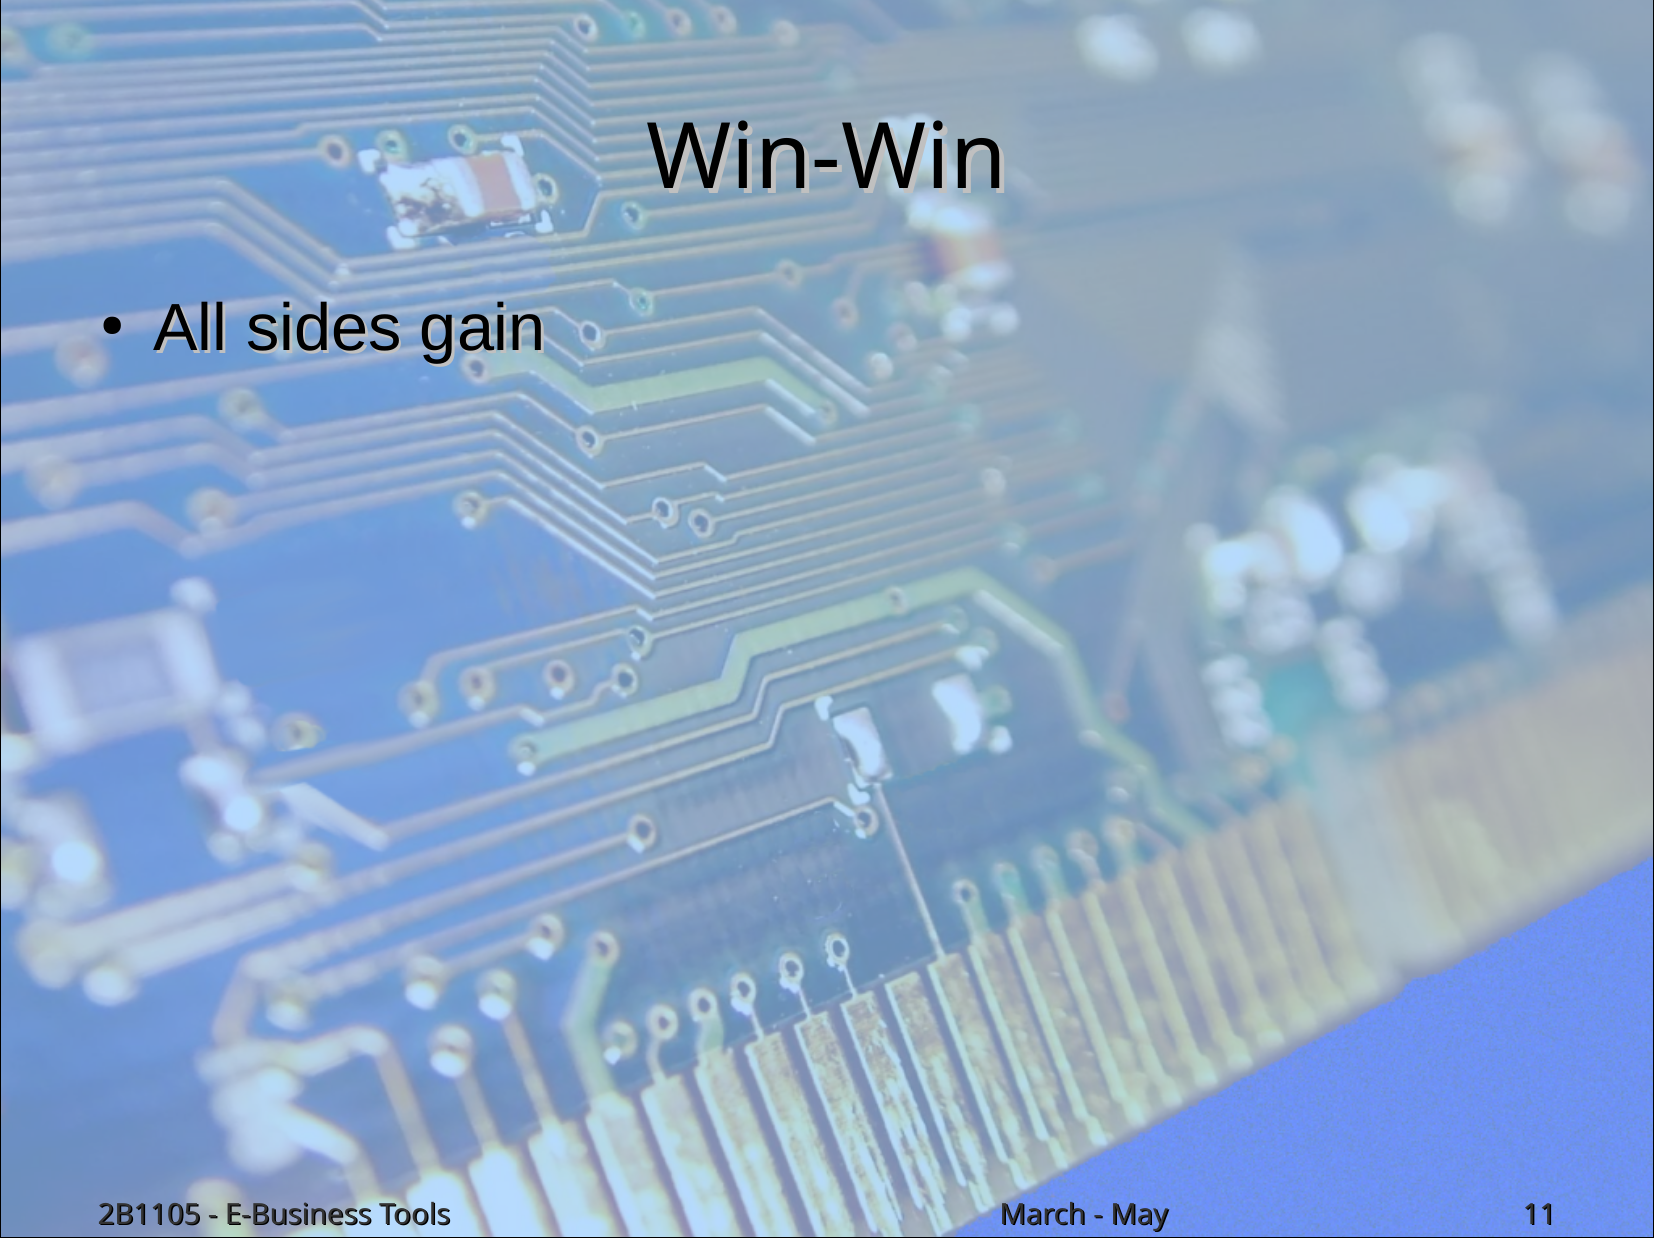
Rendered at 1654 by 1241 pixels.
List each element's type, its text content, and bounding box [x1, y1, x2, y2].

title Win-Win [82, 56, 1571, 250]
list All sides gain [82, 290, 1571, 1094]
